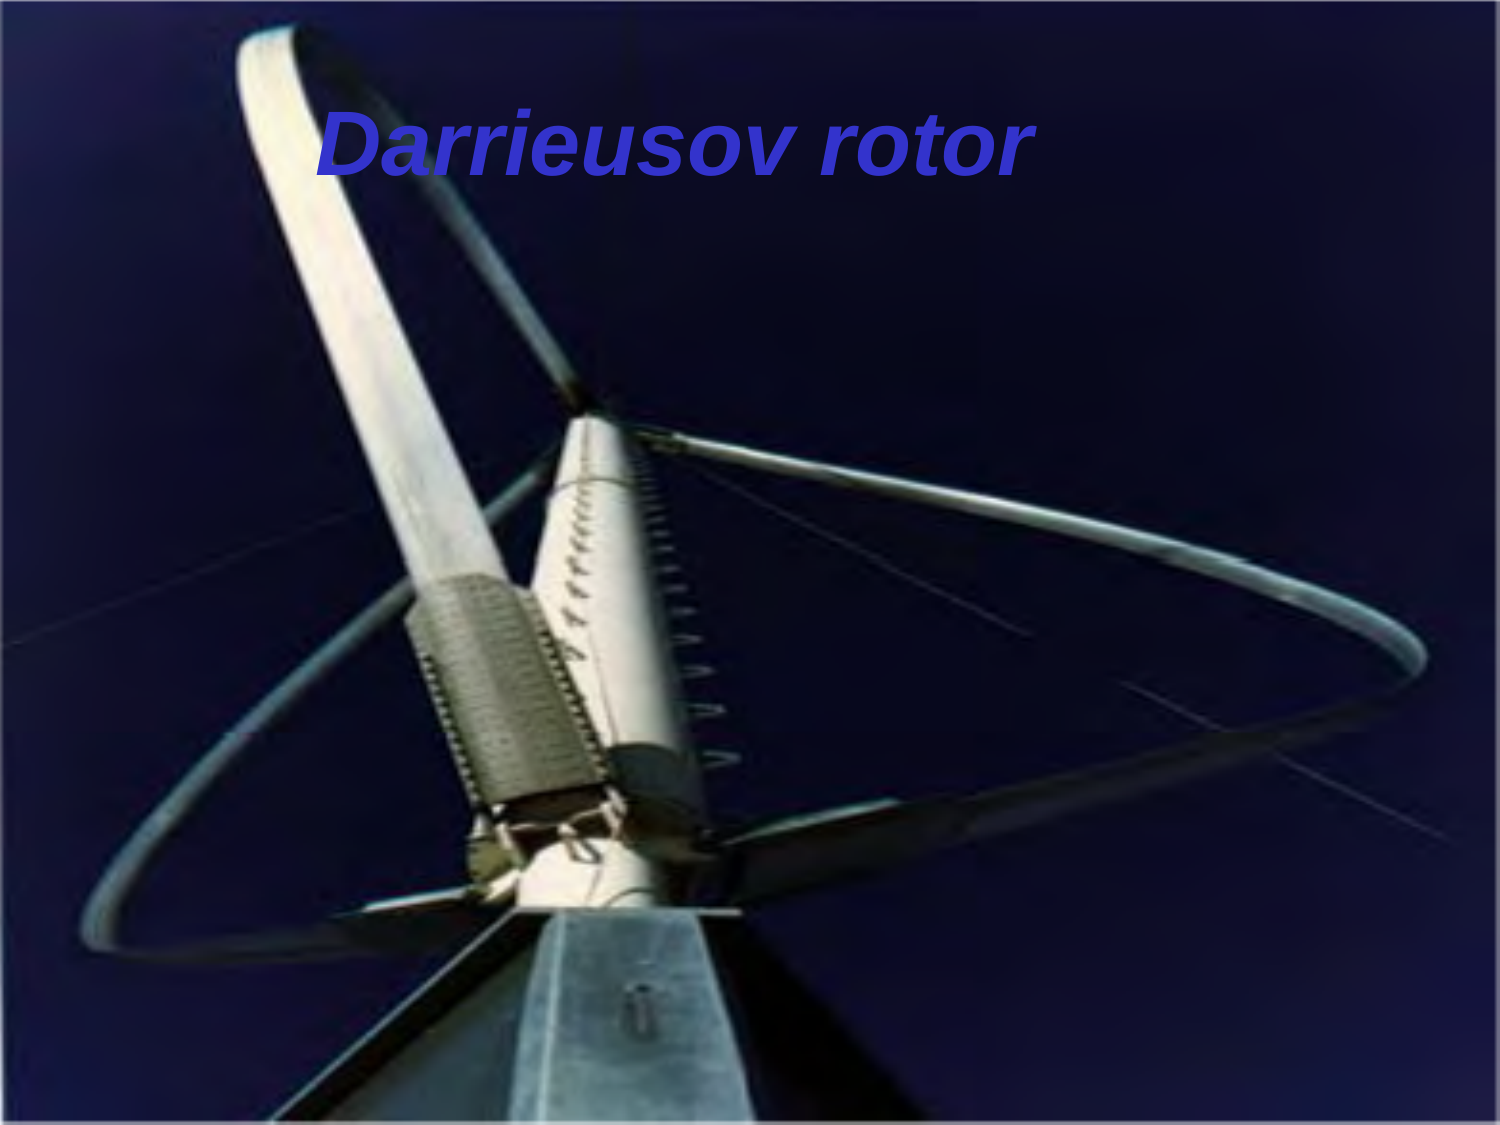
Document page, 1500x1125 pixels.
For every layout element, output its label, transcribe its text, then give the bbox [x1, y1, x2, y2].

picture [0, 0, 1500, 1125]
title Darrieusov rotor [0, 45, 1350, 233]
